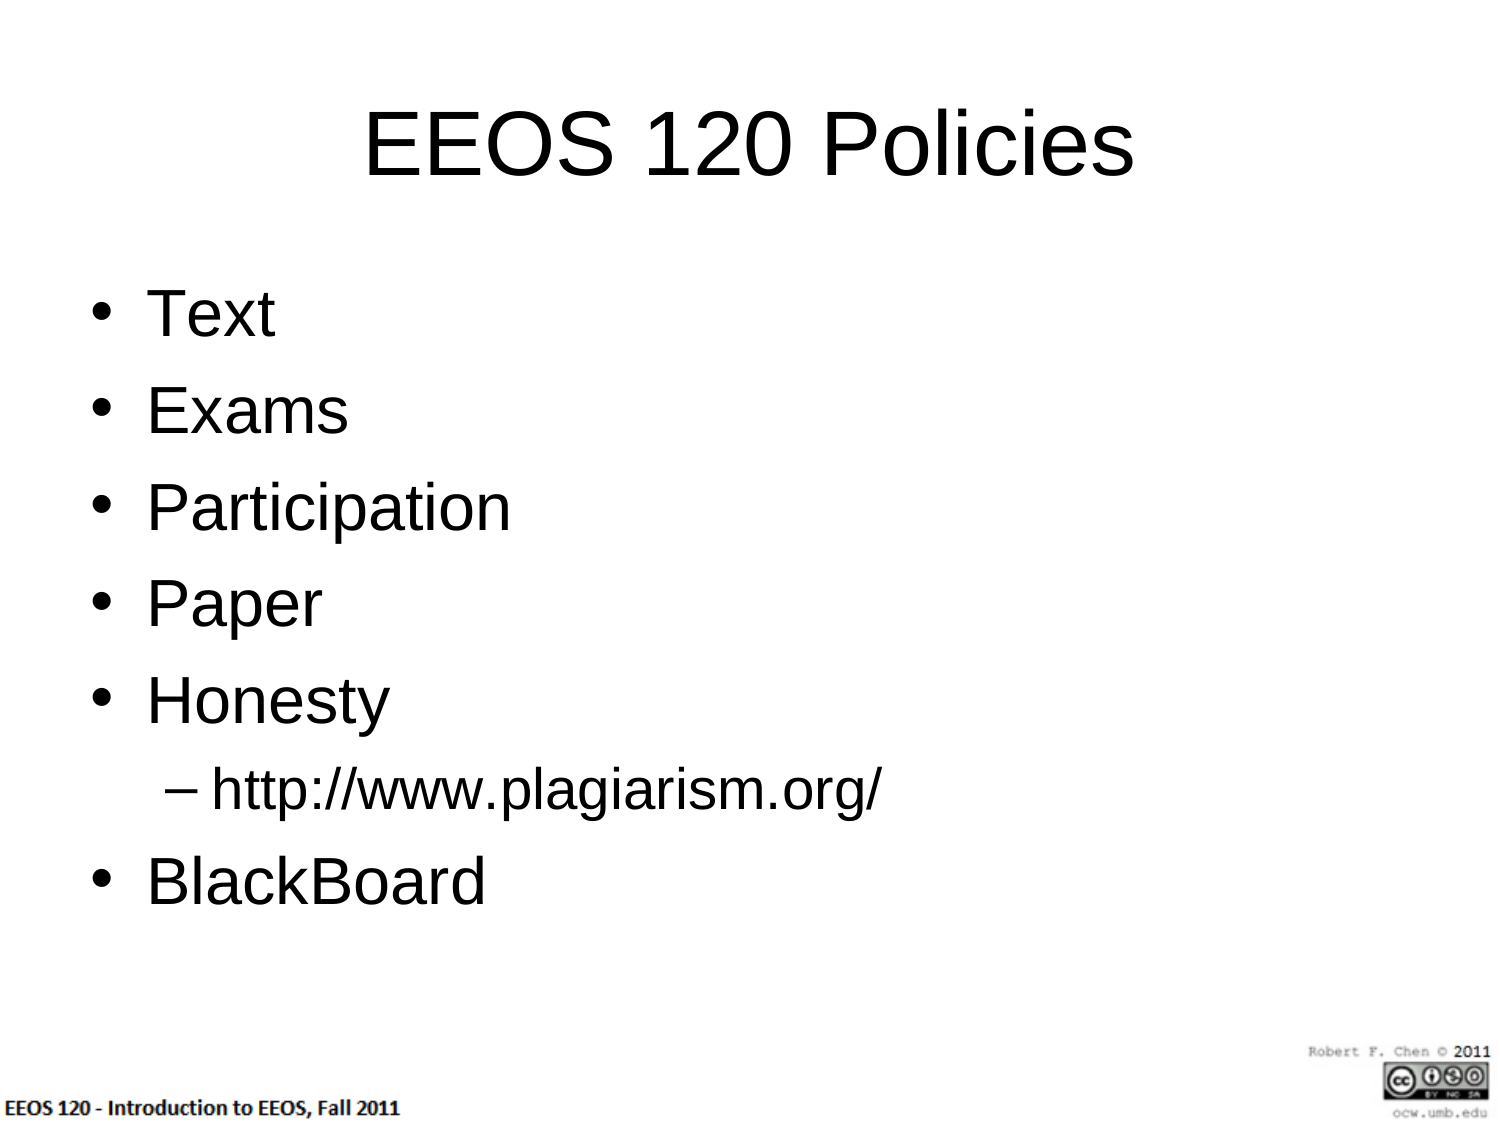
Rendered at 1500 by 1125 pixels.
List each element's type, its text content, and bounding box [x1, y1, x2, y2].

picture [0, 1090, 405, 1125]
picture [1301, 1040, 1500, 1125]
list Text Exams Participation Paper Honesty http://www.plagiarism.org/ BlackBoard [75, 262, 1426, 1006]
title EEOS 120 Policies [75, 45, 1426, 233]
